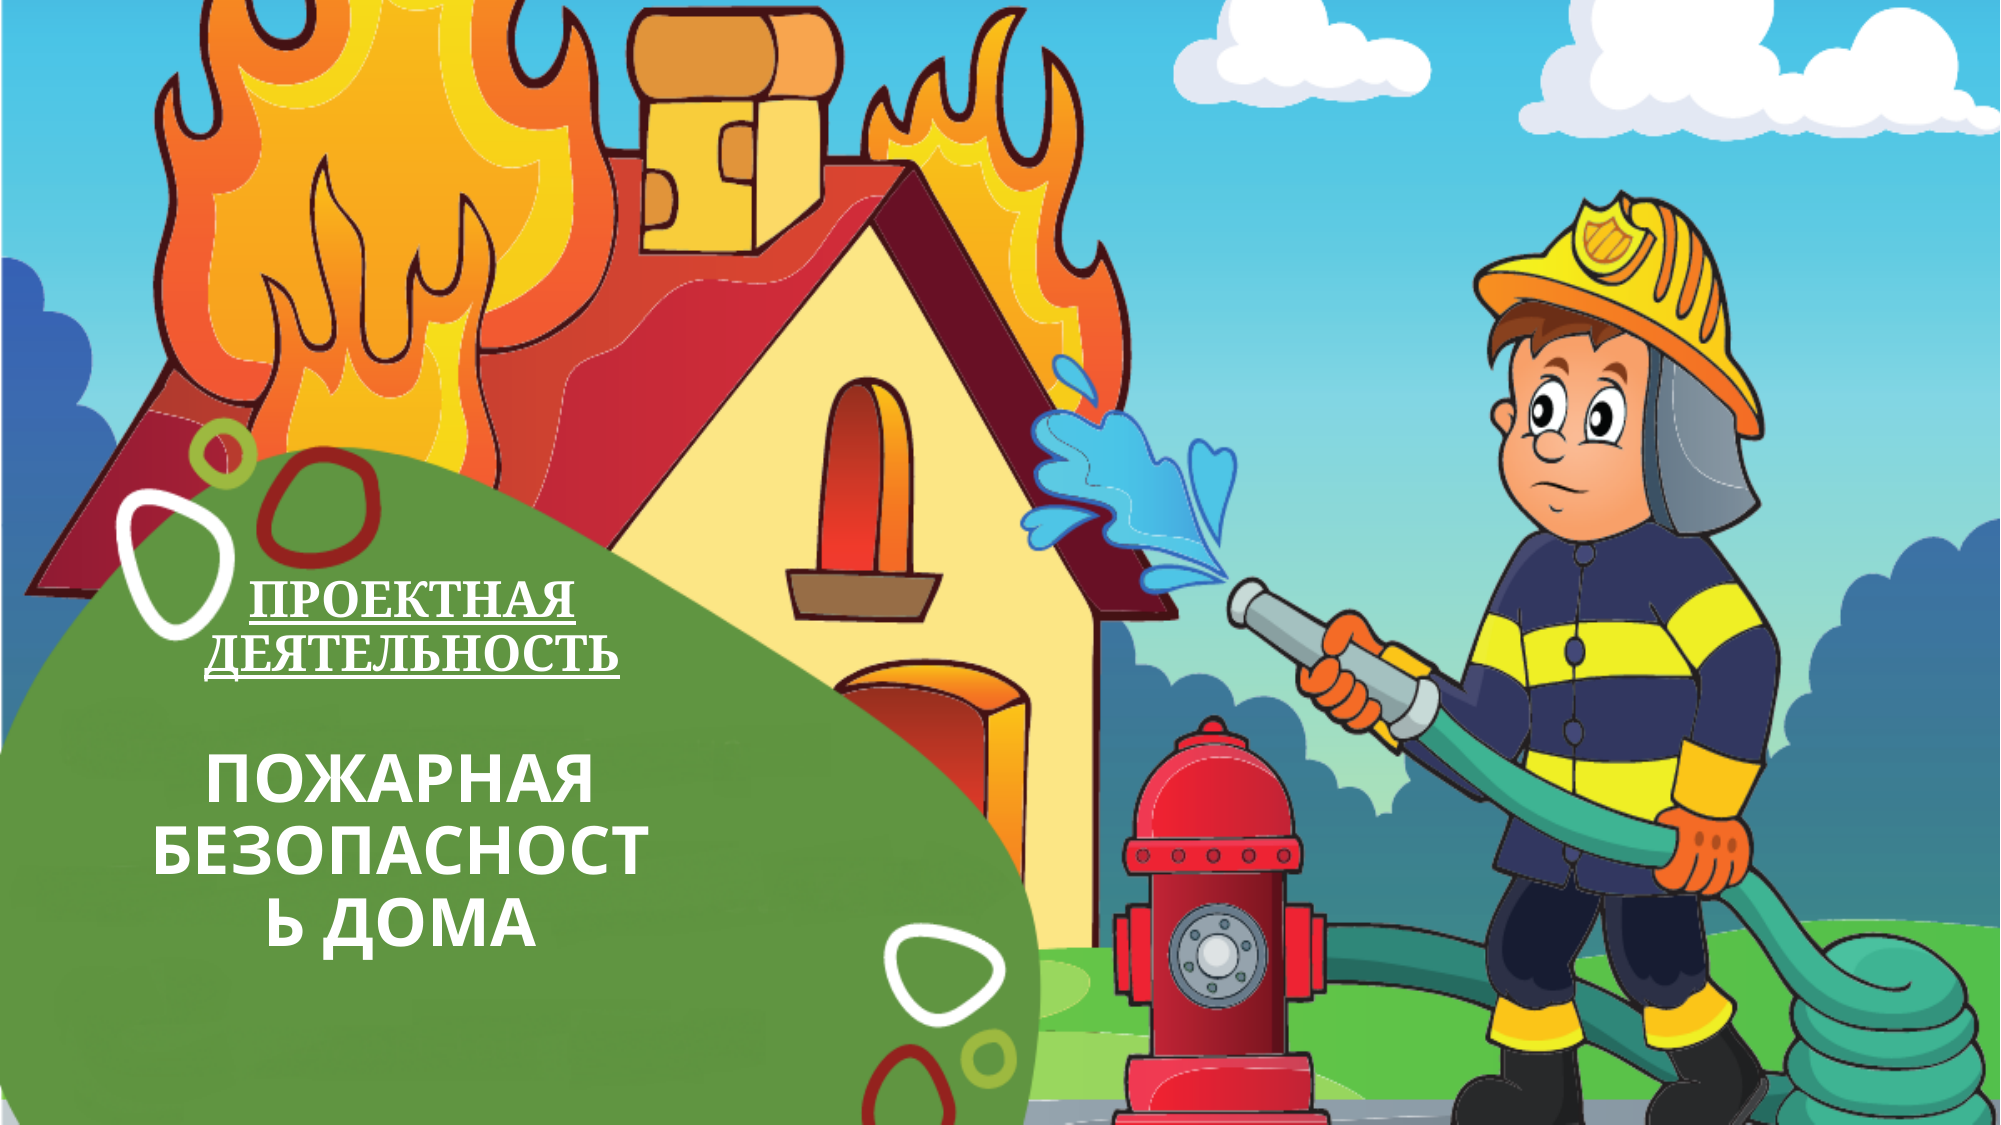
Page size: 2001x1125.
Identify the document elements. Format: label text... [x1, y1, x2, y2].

picture [0, 0, 2000, 1125]
text_box ПОЖАРНАЯ БЕЗОПАСНОСТЬ ДОМА [125, 737, 676, 892]
subtitle ПРОЕКТНАЯ ДЕЯТЕЛЬНОСТЬ [136, 566, 688, 721]
